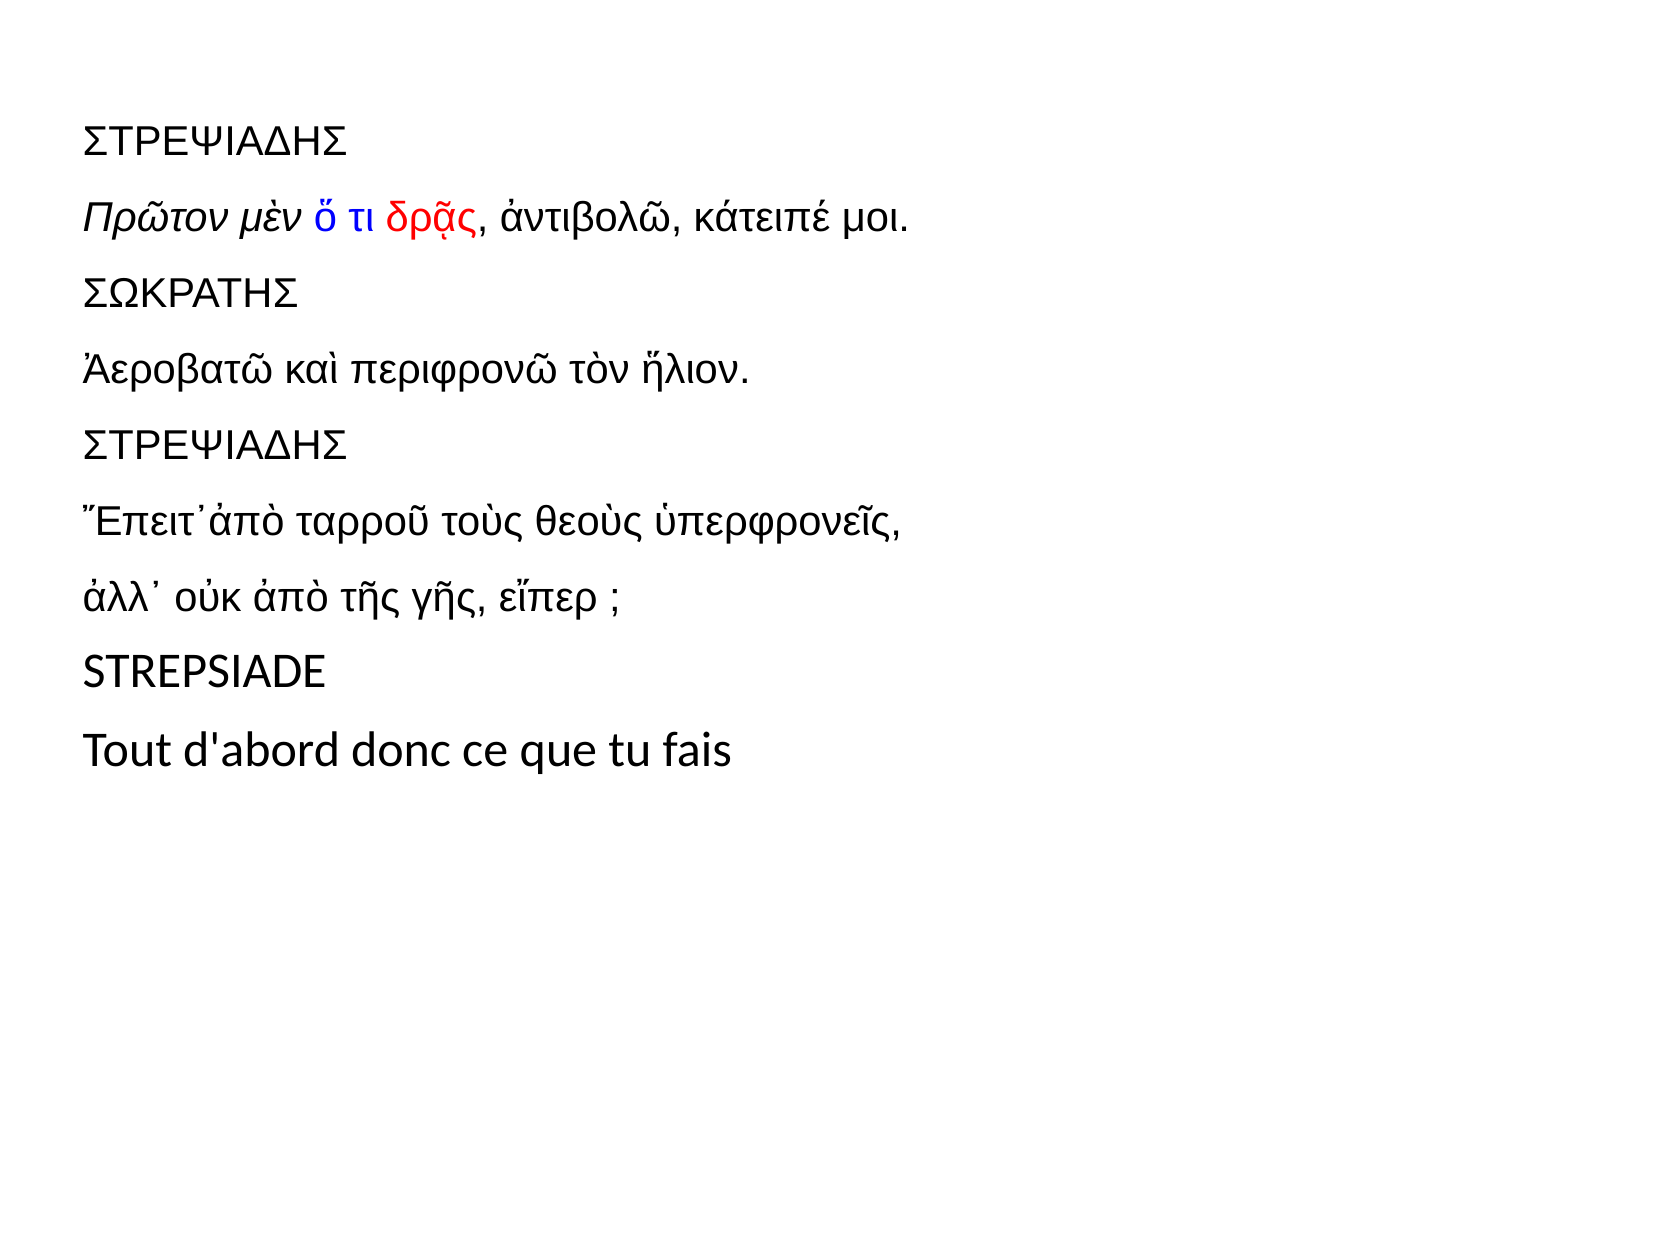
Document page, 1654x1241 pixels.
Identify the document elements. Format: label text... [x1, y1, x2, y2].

list ΣΤΡΕΨΙΑΔΗΣ Πρῶτον μὲν ὅ τι δρᾷς, ἀντιβολῶ, κάτειπέ μοι. ΣΩΚΡΑΤΗΣ Ἀεροβατῶ καὶ περιφρονῶ τὸν ἥλιον. ΣΤΡΕΨΙΑΔΗΣ Ἔπειτ᾿ἀπὸ ταρροῦ τοὺς θεοὺς ὑπερφρονεῖς, ἀλλ᾿ οὐκ ἀπὸ τῆς γῆς, εἴπερ ; STREPSIADE Tout d'abord donc ce que tu fais [82, 118, 1571, 1109]
